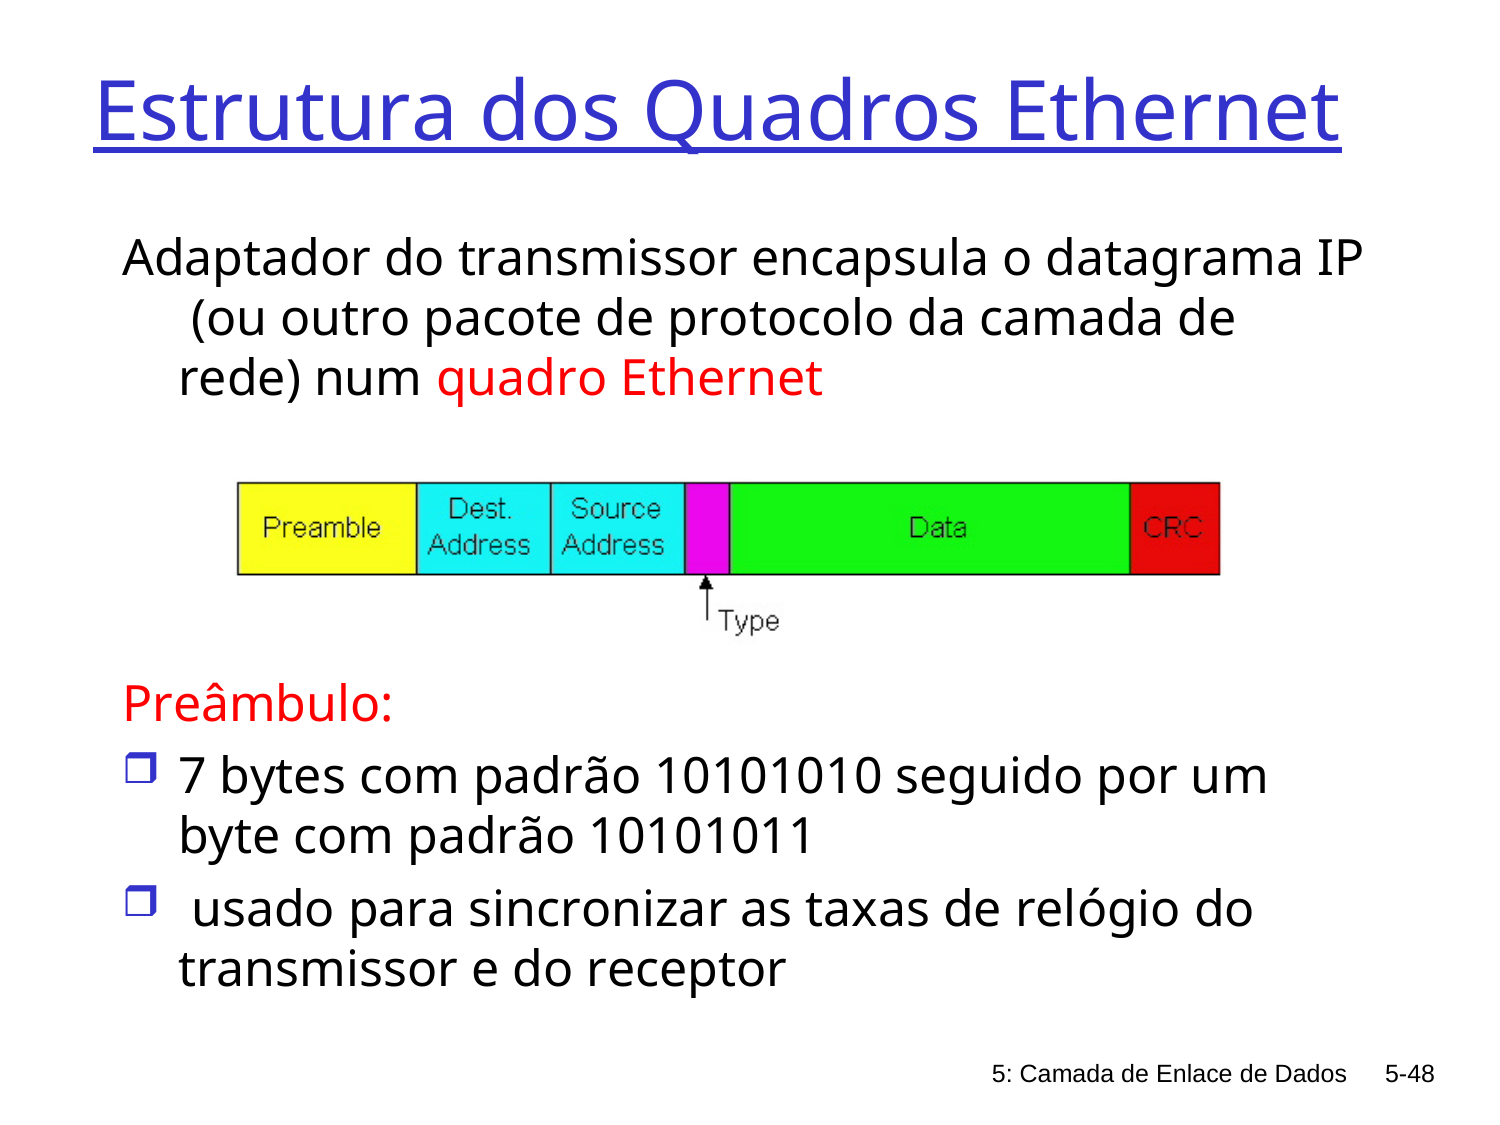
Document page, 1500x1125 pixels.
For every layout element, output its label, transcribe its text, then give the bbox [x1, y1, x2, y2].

picture [234, 479, 1224, 650]
text_box 5-<número> [1339, 1050, 1451, 1125]
text_box 5: Camada de Enlace de Dados [837, 1050, 1339, 1125]
title Estrutura dos Quadros Ethernet [78, 49, 1465, 165]
list Adaptador do transmissor encapsula o datagrama IP (ou outro pacote de protocolo da camada de rede) num quadro Ethernet Preâmbulo: 7 bytes com padrão 10101010 seguido por um byte com padrão 10101011 usado para sincronizar as taxas de relógio do transmissor e do receptor [107, 217, 1383, 1016]
